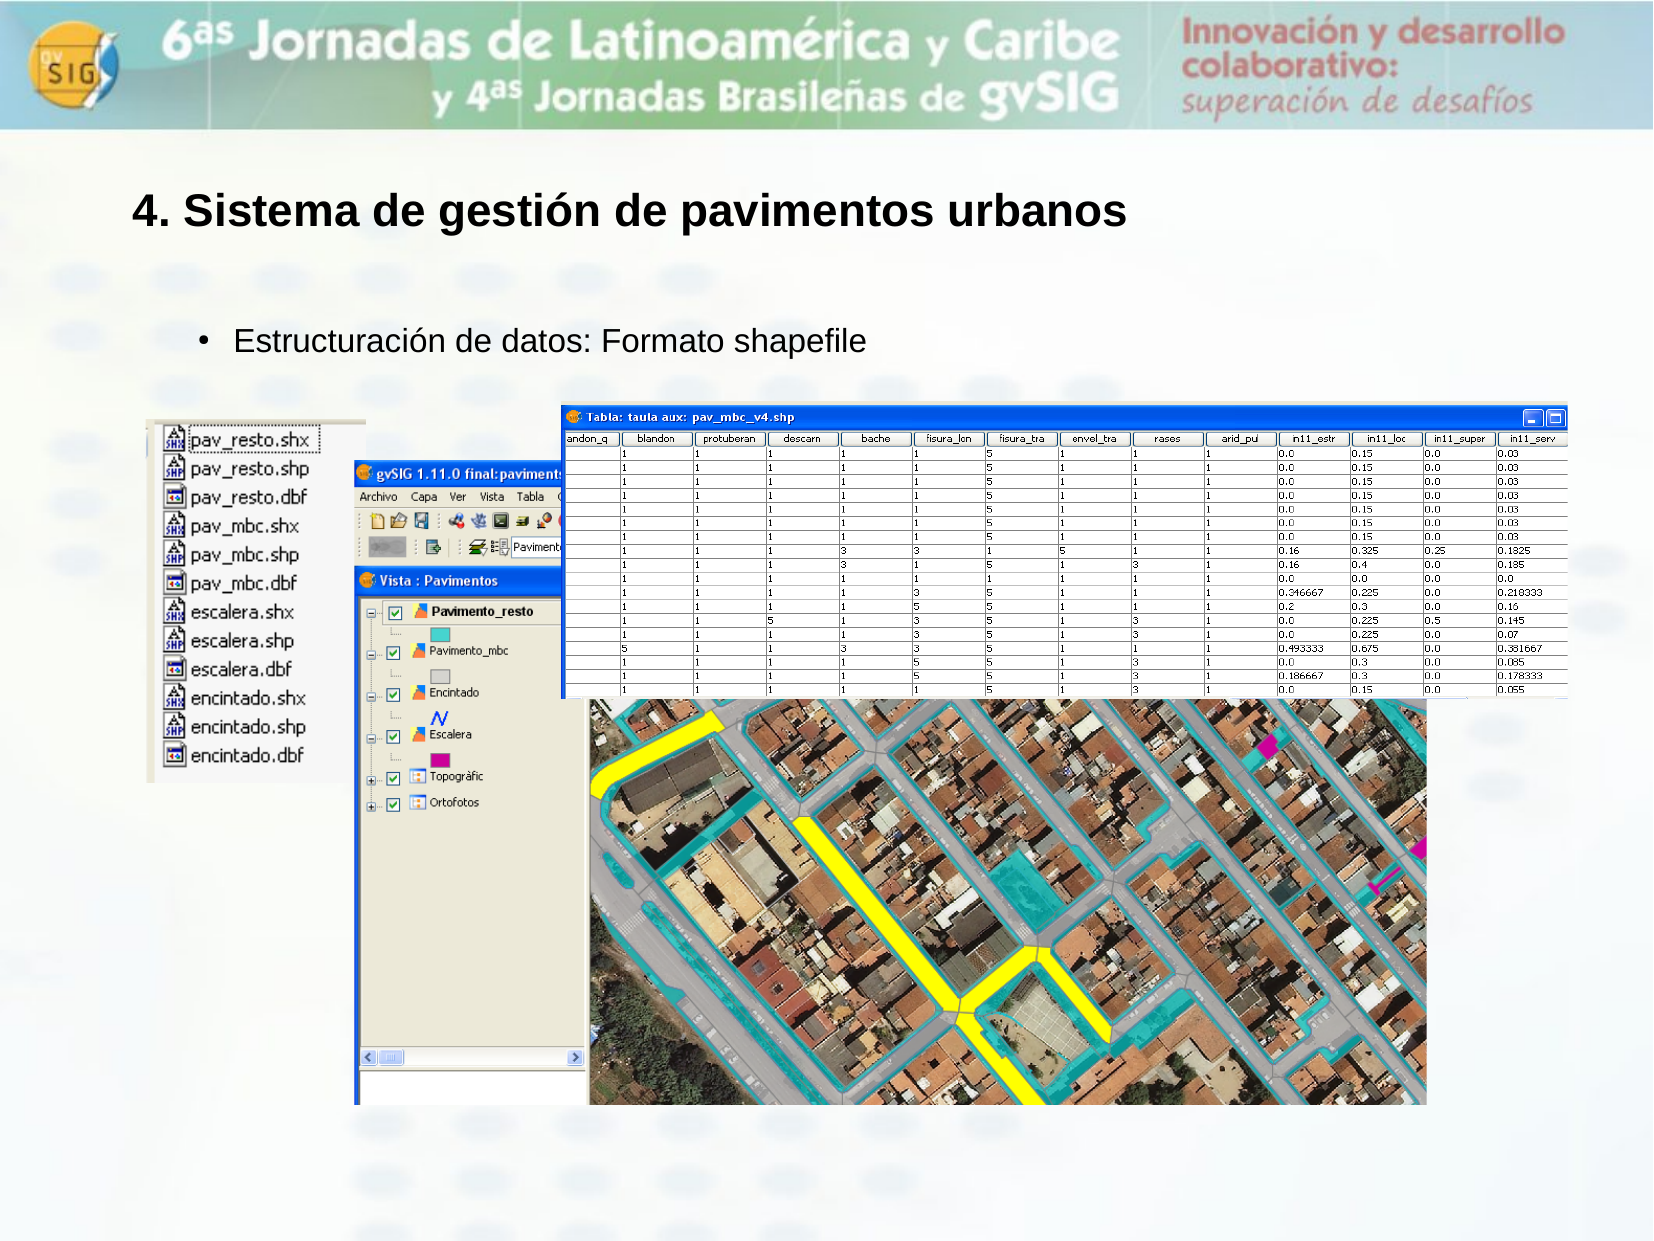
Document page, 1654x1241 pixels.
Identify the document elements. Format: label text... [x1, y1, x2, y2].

text_box 4. Sistema de gestión de pavimentos urbanos [118, 177, 1595, 244]
picture [0, 0, 1653, 1241]
text_box Estructuración de datos: Formato shapefile [147, 278, 1477, 460]
